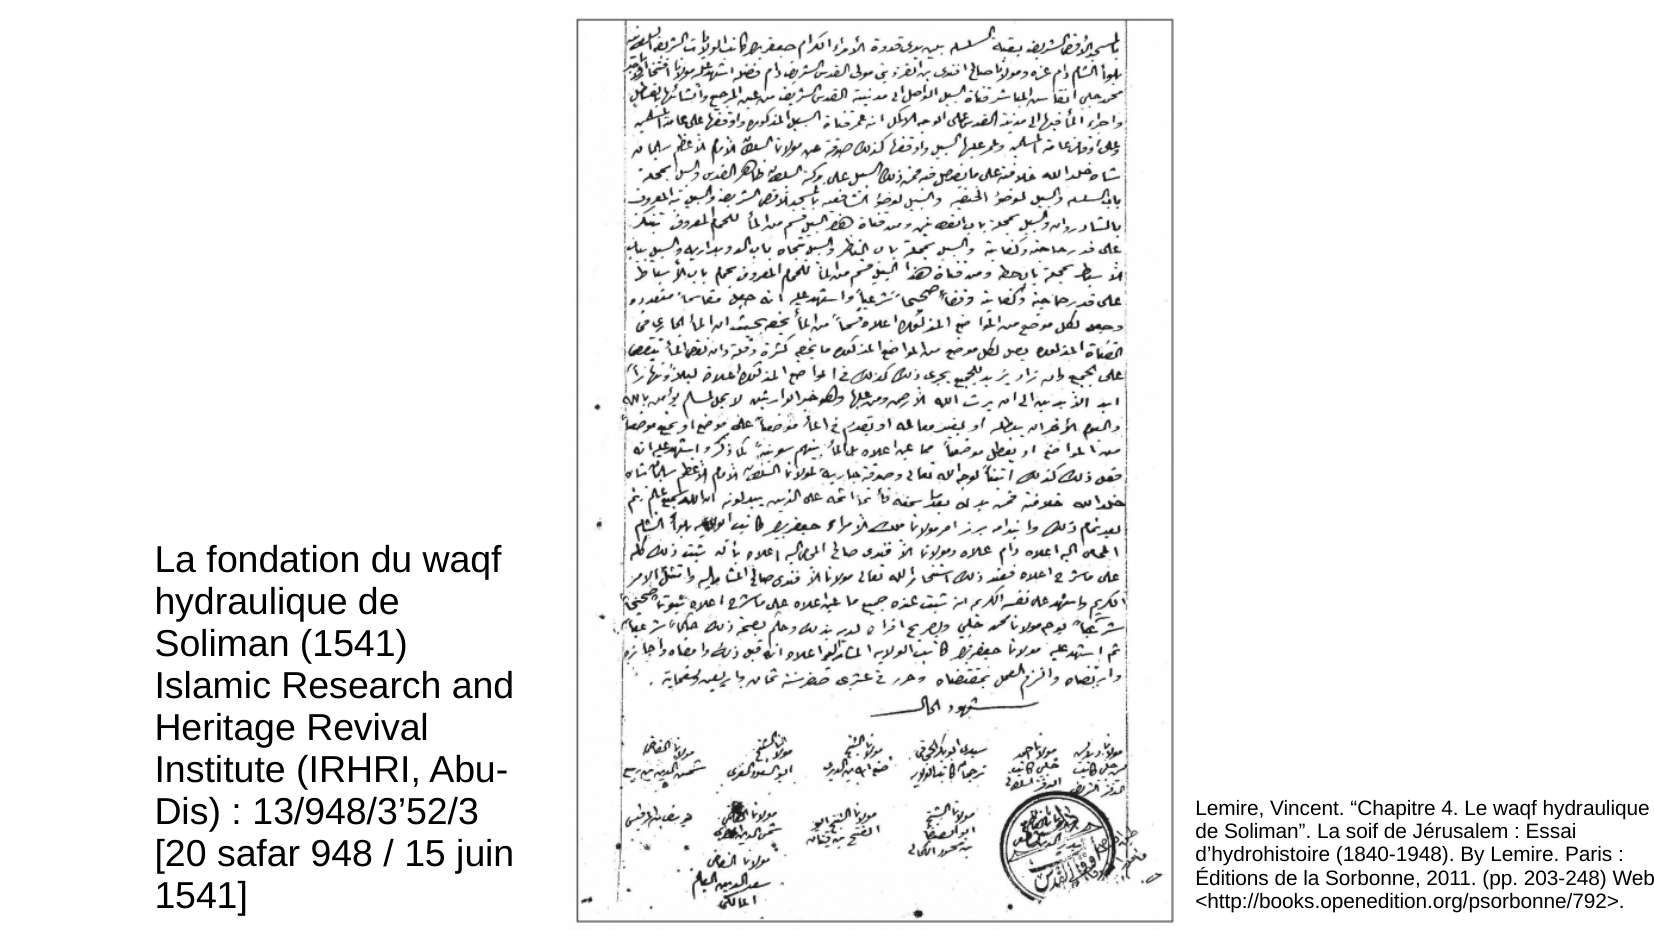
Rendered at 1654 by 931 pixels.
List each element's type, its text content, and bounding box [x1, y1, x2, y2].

picture [566, 10, 1182, 931]
text_box La fondation du waqf hydraulique de Soliman (1541) Islamic Research and Heritage Revival Institute (IRHRI, Abu-Dis) : 13/948/3’52/3 [20 safar 948 / 15 juin 1541] [139, 531, 532, 925]
text_box Lemire, Vincent. “Chapitre 4. Le waqf hydraulique de Soliman”. La soif de Jérusalem : Essai d’hydrohistoire (1840-1948). By Lemire. Paris : Éditions de la Sorbonne, 2011. (pp. 203-248) Web. <http://books.openedition.org/psorbonne/792>. [1180, 789, 1654, 931]
